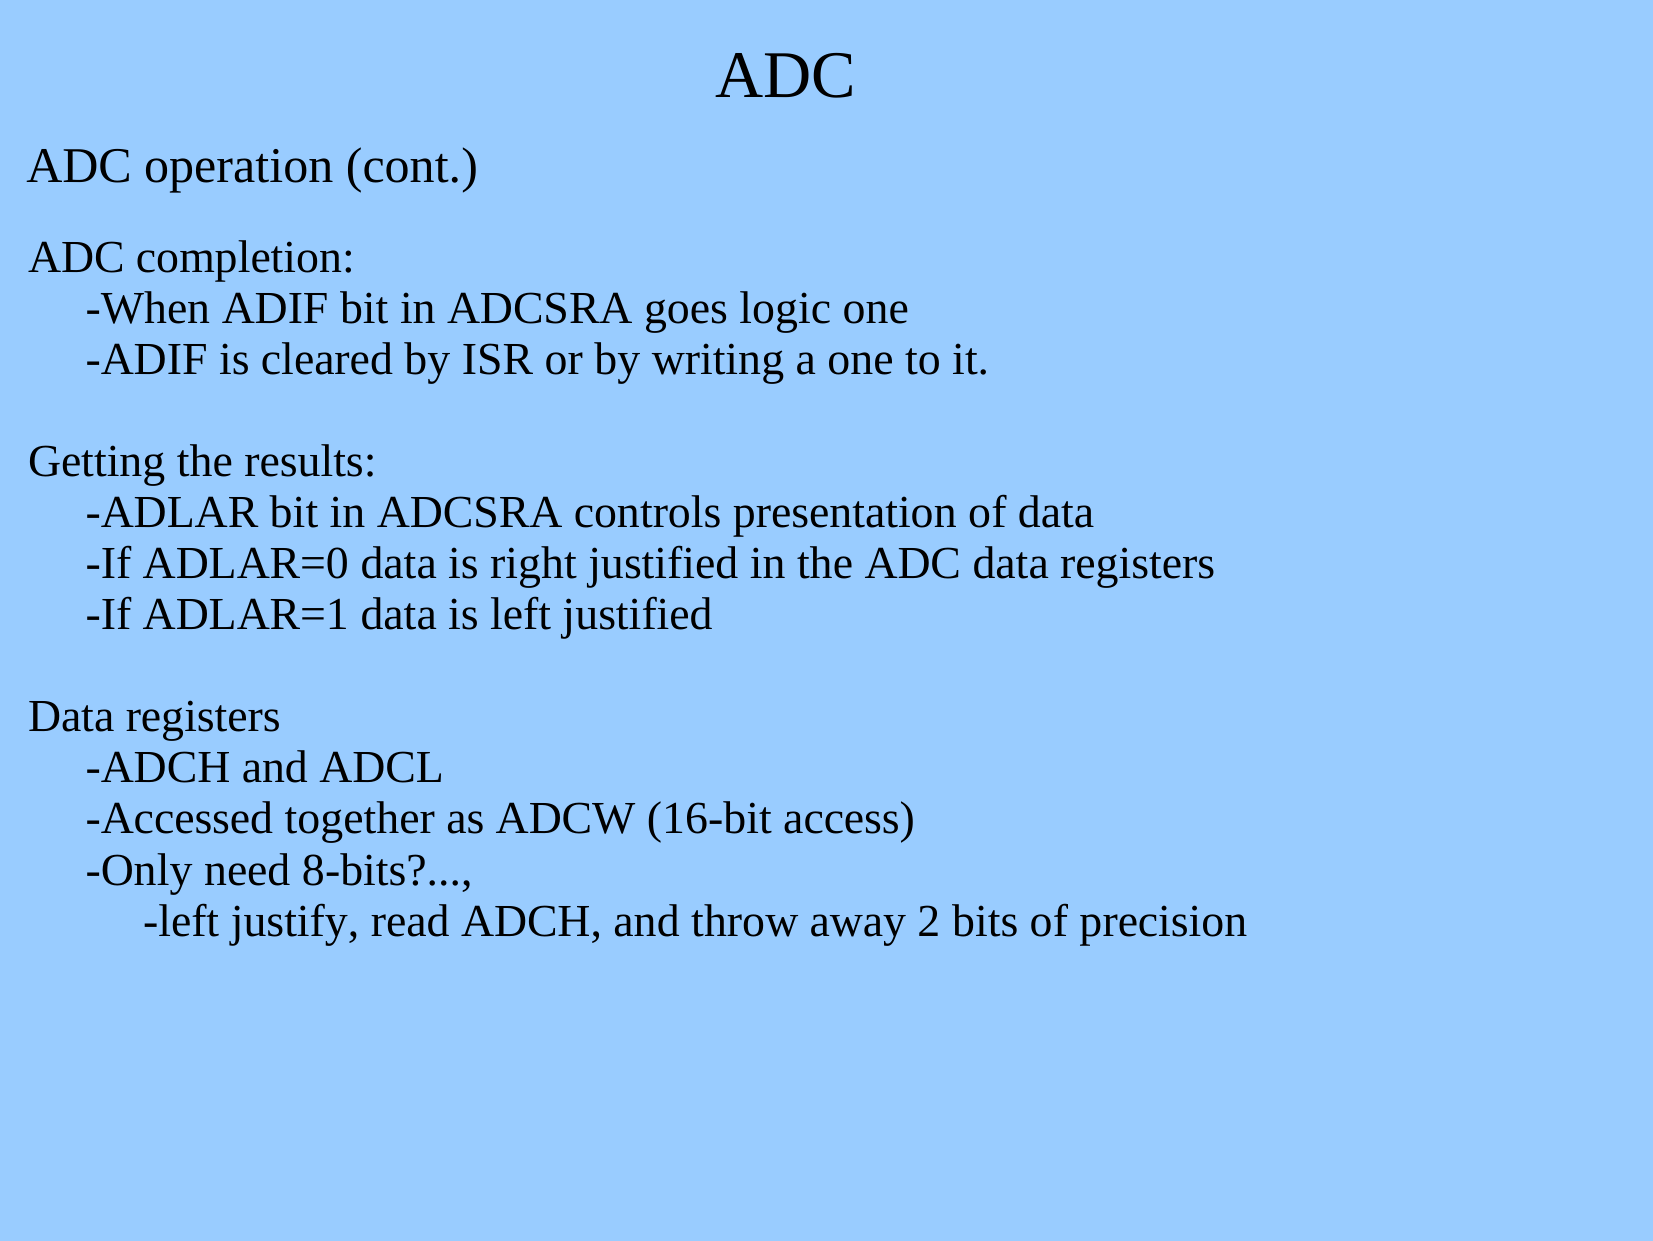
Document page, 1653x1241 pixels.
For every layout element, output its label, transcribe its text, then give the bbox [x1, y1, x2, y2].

text_box ADC completion: -When ADIF bit in ADCSRA goes logic one -ADIF is cleared by ISR or by writing a one to it. Getting the results: -ADLAR bit in ADCSRA controls presentation of data -If ADLAR=0 data is right justified in the ADC data registers -If ADLAR=1 data is left justified Data registers -ADCH and ADCL -Accessed together as ADCW (16-bit access) -Only need 8-bits?..., -left justify, read ADCH, and throw away 2 bits of precision [28, 228, 1523, 1165]
text_box ADC [686, 33, 886, 122]
text_box ADC operation (cont.) [26, 134, 616, 216]
